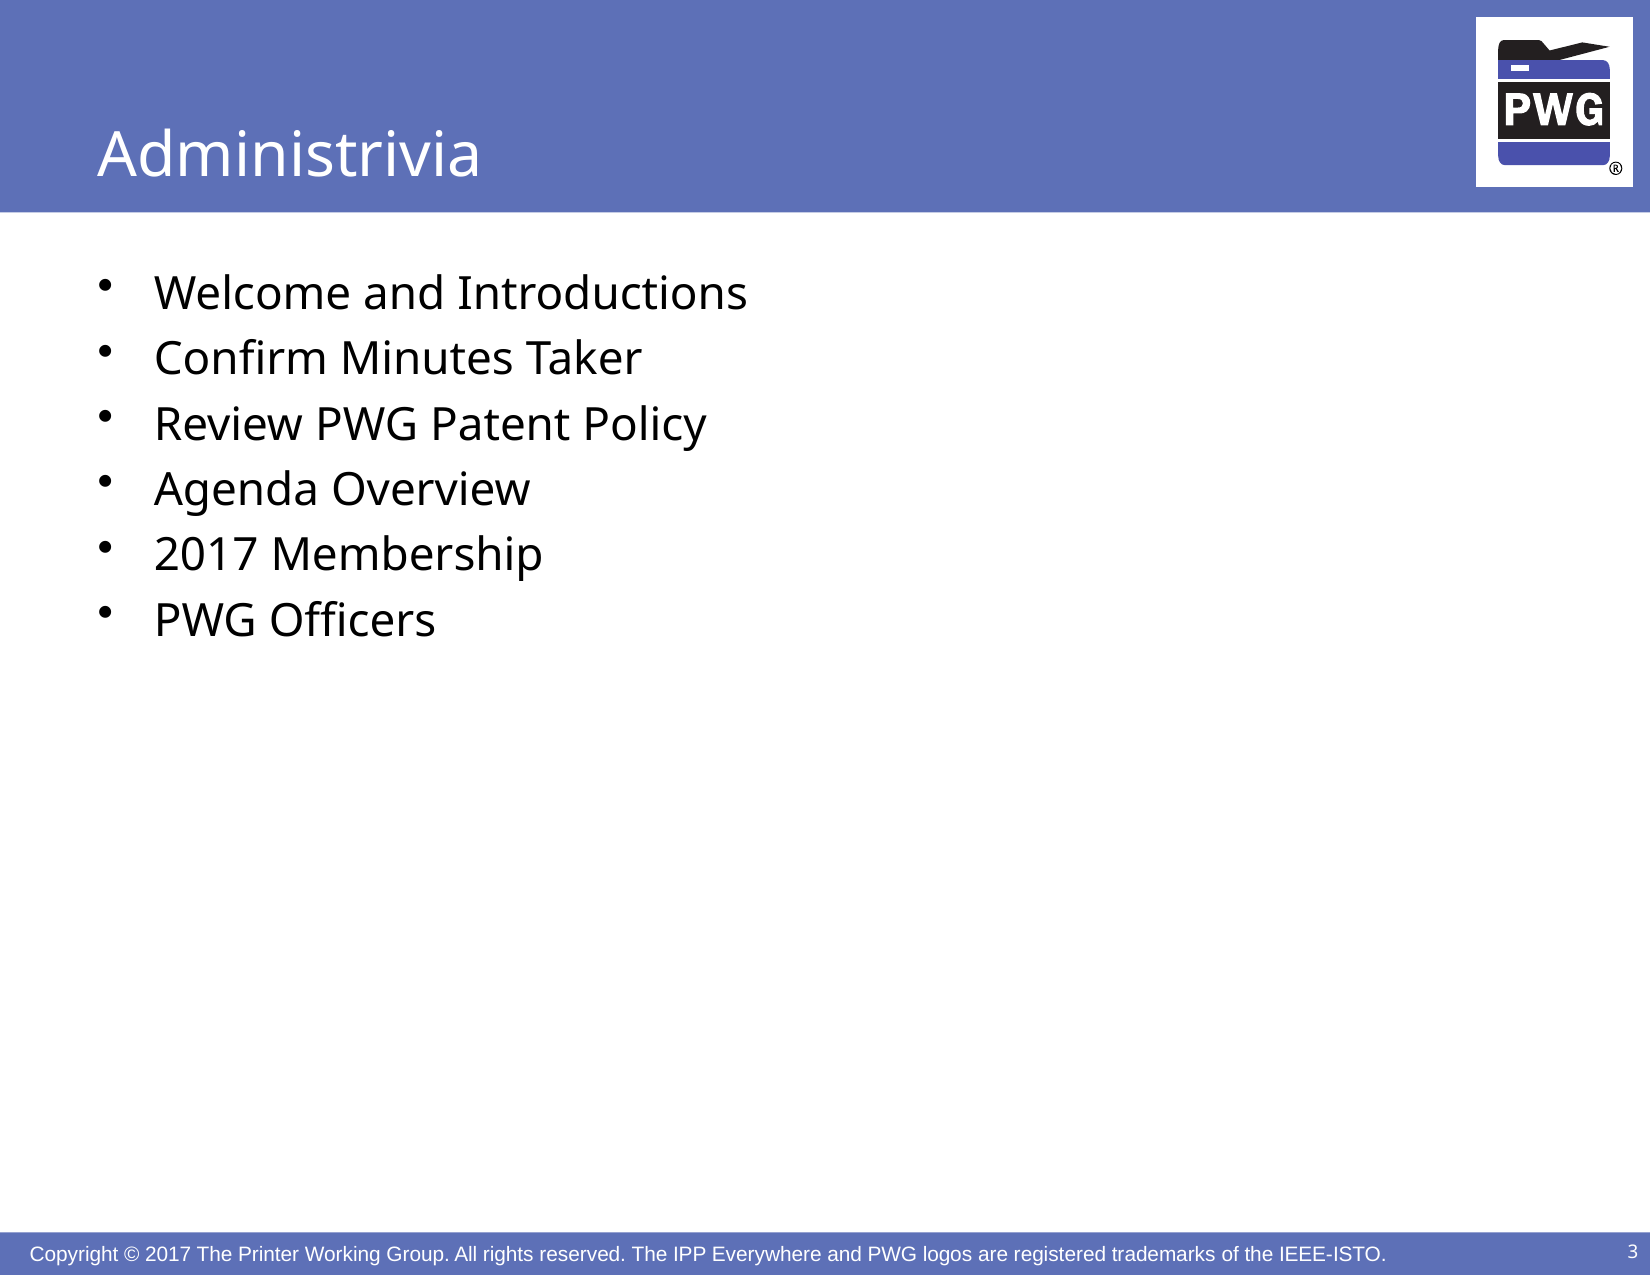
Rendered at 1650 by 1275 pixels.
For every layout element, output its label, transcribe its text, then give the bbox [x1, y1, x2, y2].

title Administrivia [82, 8, 1449, 198]
list Welcome and Introductions Confirm Minutes Taker Review PWG Patent Policy Agenda Overview 2017 Membership PWG Officers [82, 254, 1568, 1233]
